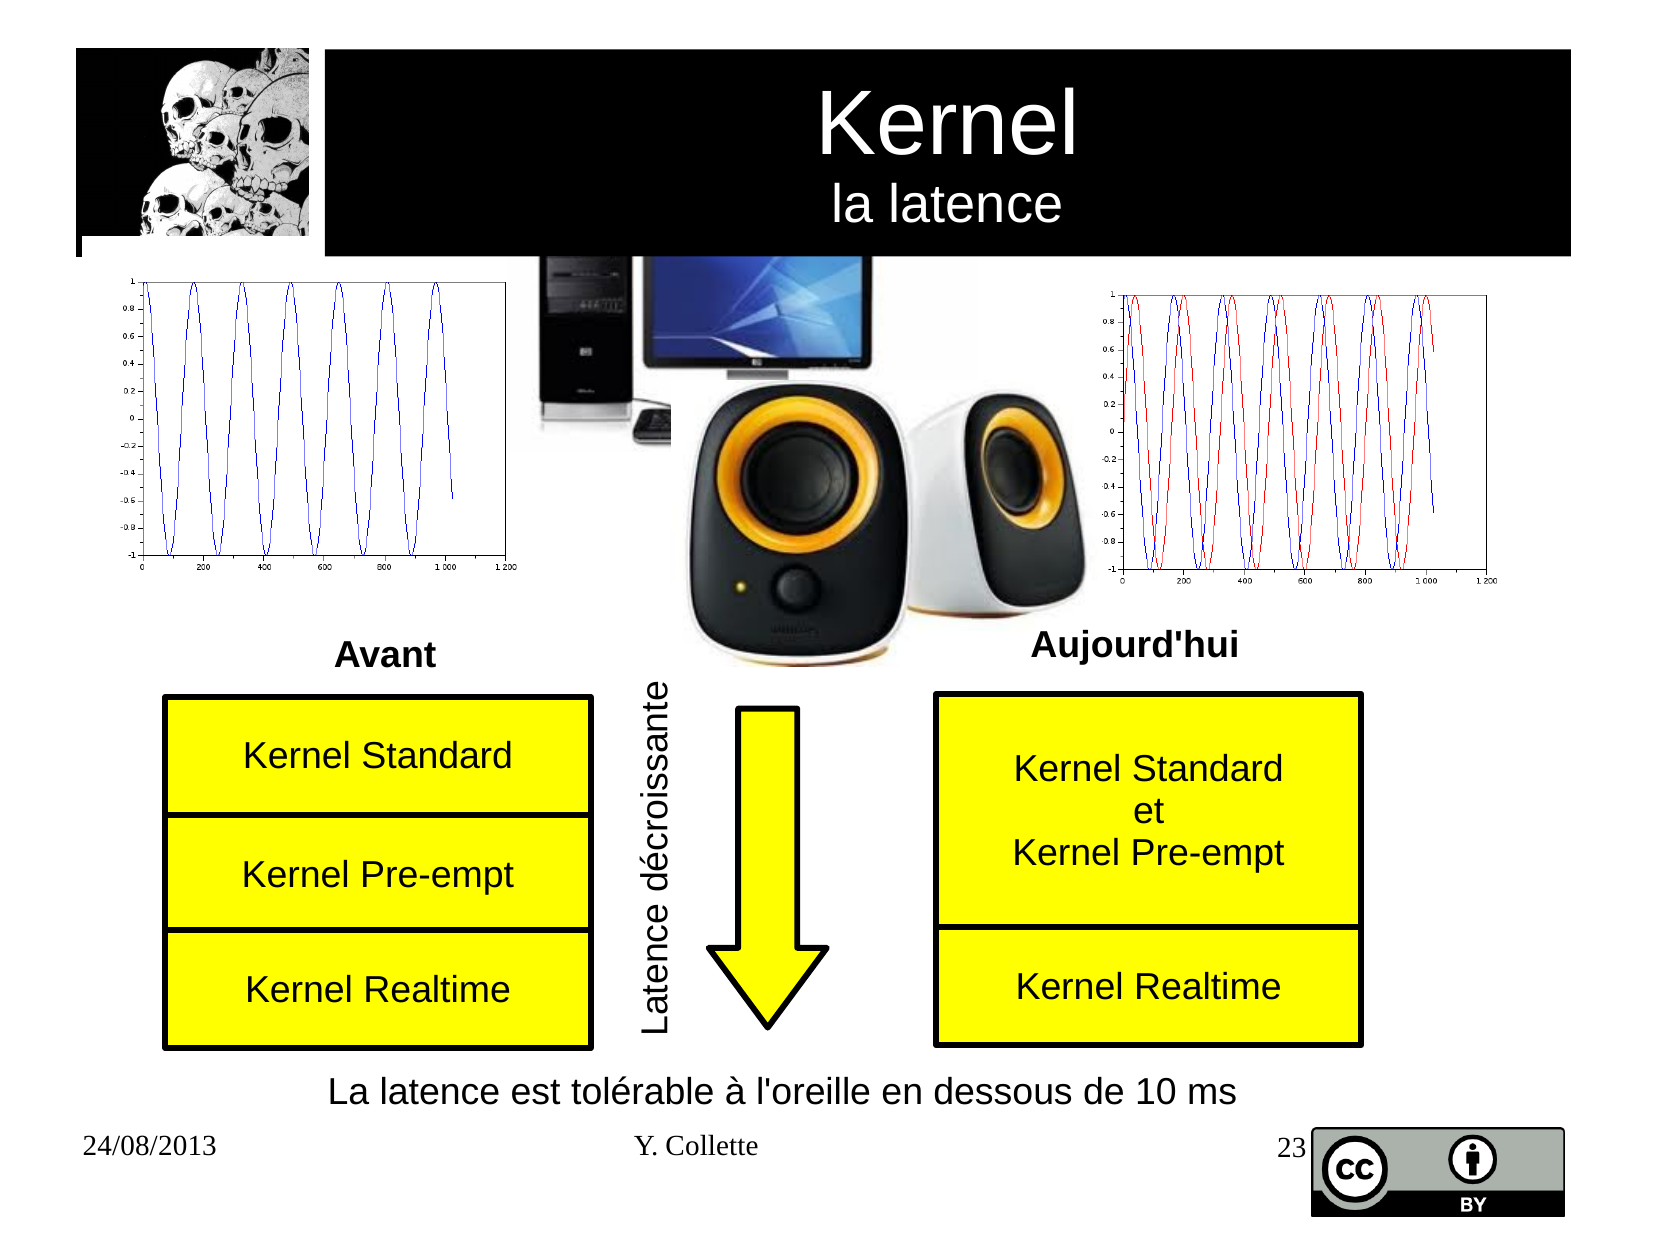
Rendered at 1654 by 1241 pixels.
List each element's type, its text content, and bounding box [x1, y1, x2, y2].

text_box La latence est tolérable à l'oreille en dessous de 10 ms [312, 1062, 1258, 1120]
picture [1311, 1127, 1565, 1217]
picture [76, 48, 1547, 667]
text_box Kernel Standard et Kernel Pre-empt [936, 693, 1362, 927]
text_box Kernel Realtime [936, 927, 1362, 1046]
text_box Latence décroissante [625, 661, 683, 1052]
text_box Kernel Standard [165, 696, 591, 814]
text_box Avant [318, 625, 461, 683]
text_box Aujourd'hui [1015, 616, 1264, 674]
text_box [708, 708, 827, 1028]
text_box Kernel Realtime [165, 930, 591, 1049]
title Kernel la latence [324, 49, 1571, 257]
text_box Kernel Pre-empt [165, 814, 591, 930]
